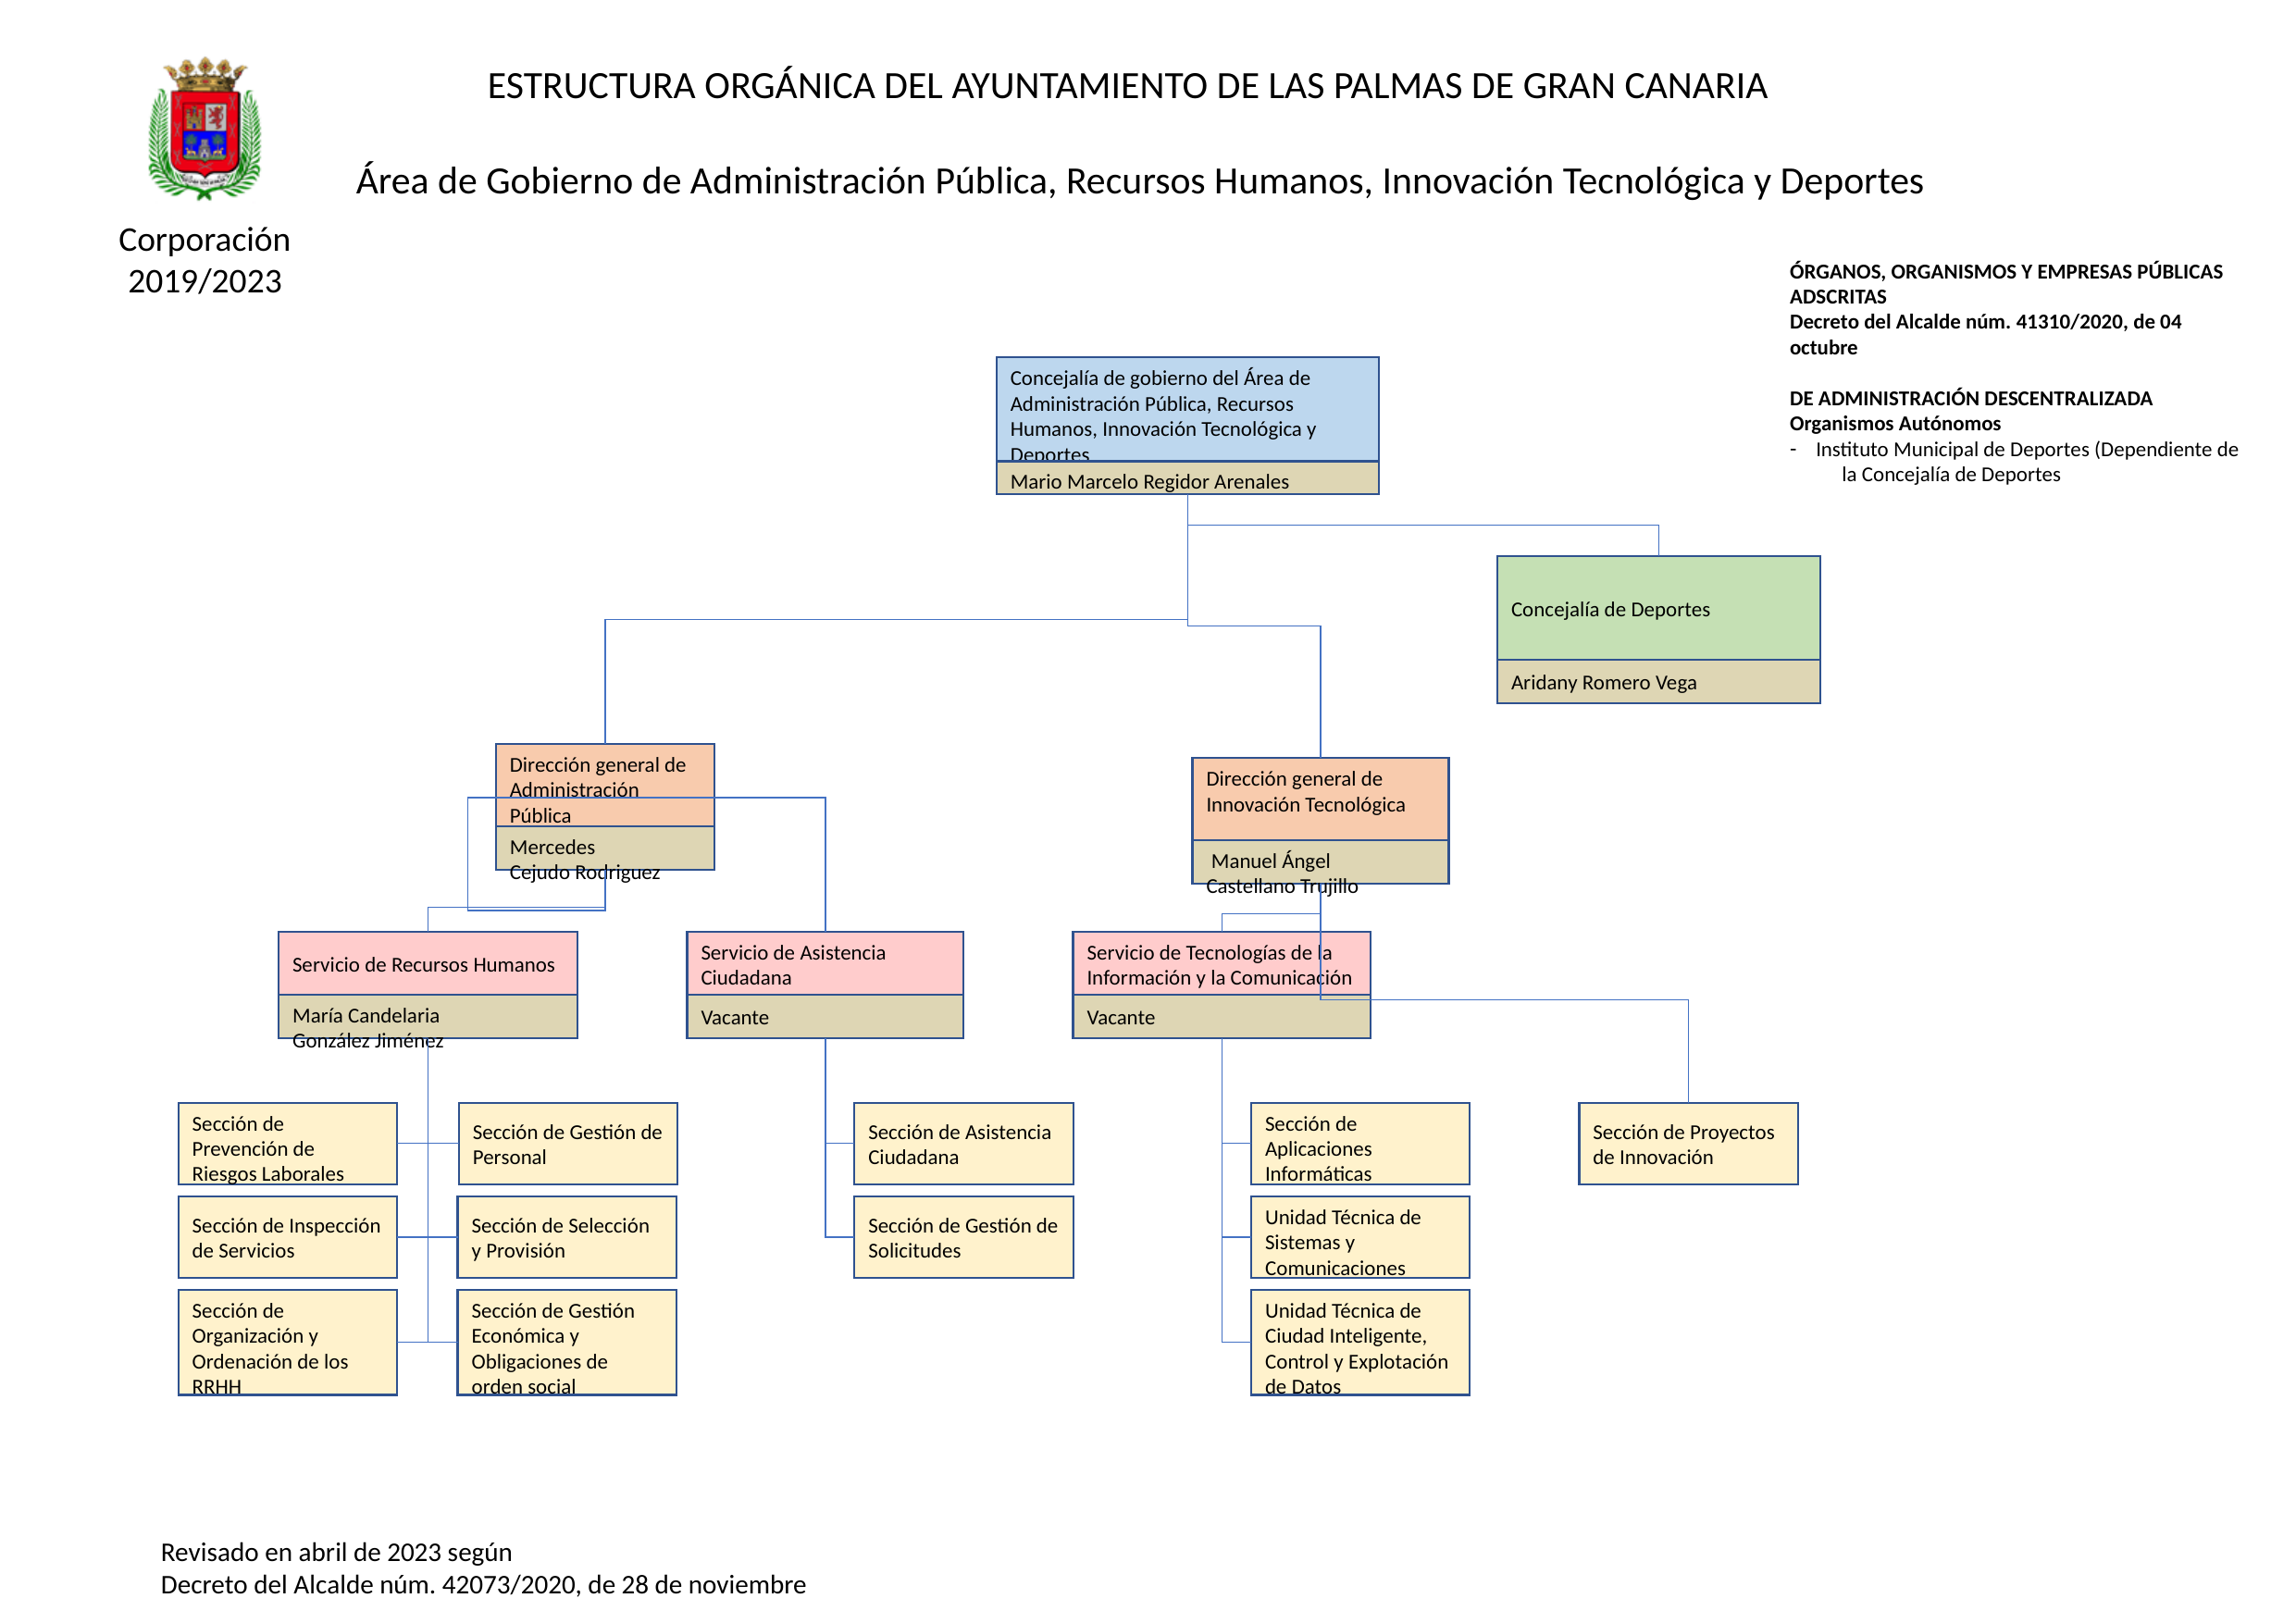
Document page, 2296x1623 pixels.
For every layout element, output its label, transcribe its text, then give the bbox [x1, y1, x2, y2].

text_box Sección de Organización y Ordenación de los RRHH [179, 1290, 397, 1395]
text_box Sección de Selección y Provisión [458, 1196, 676, 1278]
text_box Servicio de Tecnologías de la Información y la Comunicación [1322, 932, 1371, 995]
text_box Dirección general de Innovación Tecnológica [1193, 758, 1448, 840]
text_box Mercedes Cejudo Rodriguez [496, 826, 714, 870]
text_box Servicio de Tecnologías de la Información y la Comunicación [1073, 932, 1320, 995]
text_box Vacante [688, 995, 963, 1038]
text_box Dirección general de Administración Pública [496, 744, 714, 799]
text_box ÓRGANOS, ORGANISMOS Y EMPRESAS PÚBLICAS ADSCRITAS Decreto del Alcalde núm. 41310/2020, de 04 octubre DE ADMINISTRACIÓN DESCENTRALIZADA Organismos Autónomos Instituto Municipal de Deportes (Dependiente de la Concejalía de Deportes [1776, 250, 2256, 522]
text_box Sección de Aplicaciones Informáticas [1251, 1103, 1470, 1184]
text_box Servicio de Recursos Humanos [279, 932, 577, 995]
text_box ESTRUCTURA ORGÁNICA DEL AYUNTAMIENTO DE LAS PALMAS DE GRAN CANARIA [473, 53, 1822, 114]
text_box Sección de Asistencia Ciudadana [854, 1103, 1074, 1184]
text_box Sección de Gestión Económica y Obligaciones de orden social [458, 1290, 676, 1395]
text_box Aridany Romero Vega [1497, 660, 1820, 703]
text_box Sección de Proyectos de Innovación [1580, 1103, 1798, 1184]
text_box Dirección general de Administración Pública [496, 799, 714, 826]
text_box Revisado en abril de 2023 según Decreto del Alcalde núm. 42073/2020, de 28 de noviembre [146, 1527, 1339, 1607]
text_box Servicio de Asistencia Ciudadana [688, 932, 963, 995]
text_box María Candelaria González Jiménez [279, 995, 577, 1038]
text_box Área de Gobierno de Administración Pública, Recursos Humanos, Innovación Tecnológica y Deportes [341, 147, 1954, 209]
text_box Mario Marcelo Regidor Arenales [997, 461, 1379, 494]
text_box Sección de Prevención de Riesgos Laborales [179, 1103, 397, 1184]
text_box Sección de Gestión de Personal [459, 1103, 677, 1184]
text_box Unidad Técnica de Sistemas y Comunicaciones [1251, 1196, 1470, 1278]
text_box Concejalía de Deportes [1497, 556, 1820, 660]
text_box Vacante [1322, 995, 1371, 999]
text_box Unidad Técnica de Ciudad Inteligente, Control y Explotación de Datos [1251, 1290, 1470, 1395]
text_box Manuel Ángel Castellano Trujillo [1193, 840, 1448, 884]
text_box Concejalía de gobierno del Área de Administración Pública, Recursos Humanos, Innovación Tecnológica y Deportes [997, 357, 1379, 461]
picture [146, 53, 263, 204]
text_box Vacante [1073, 995, 1371, 1038]
text_box Sección de Gestión de Solicitudes [854, 1196, 1074, 1278]
text_box Corporación 2019/2023 [82, 209, 328, 308]
text_box Sección de Inspección de Servicios [179, 1196, 397, 1278]
